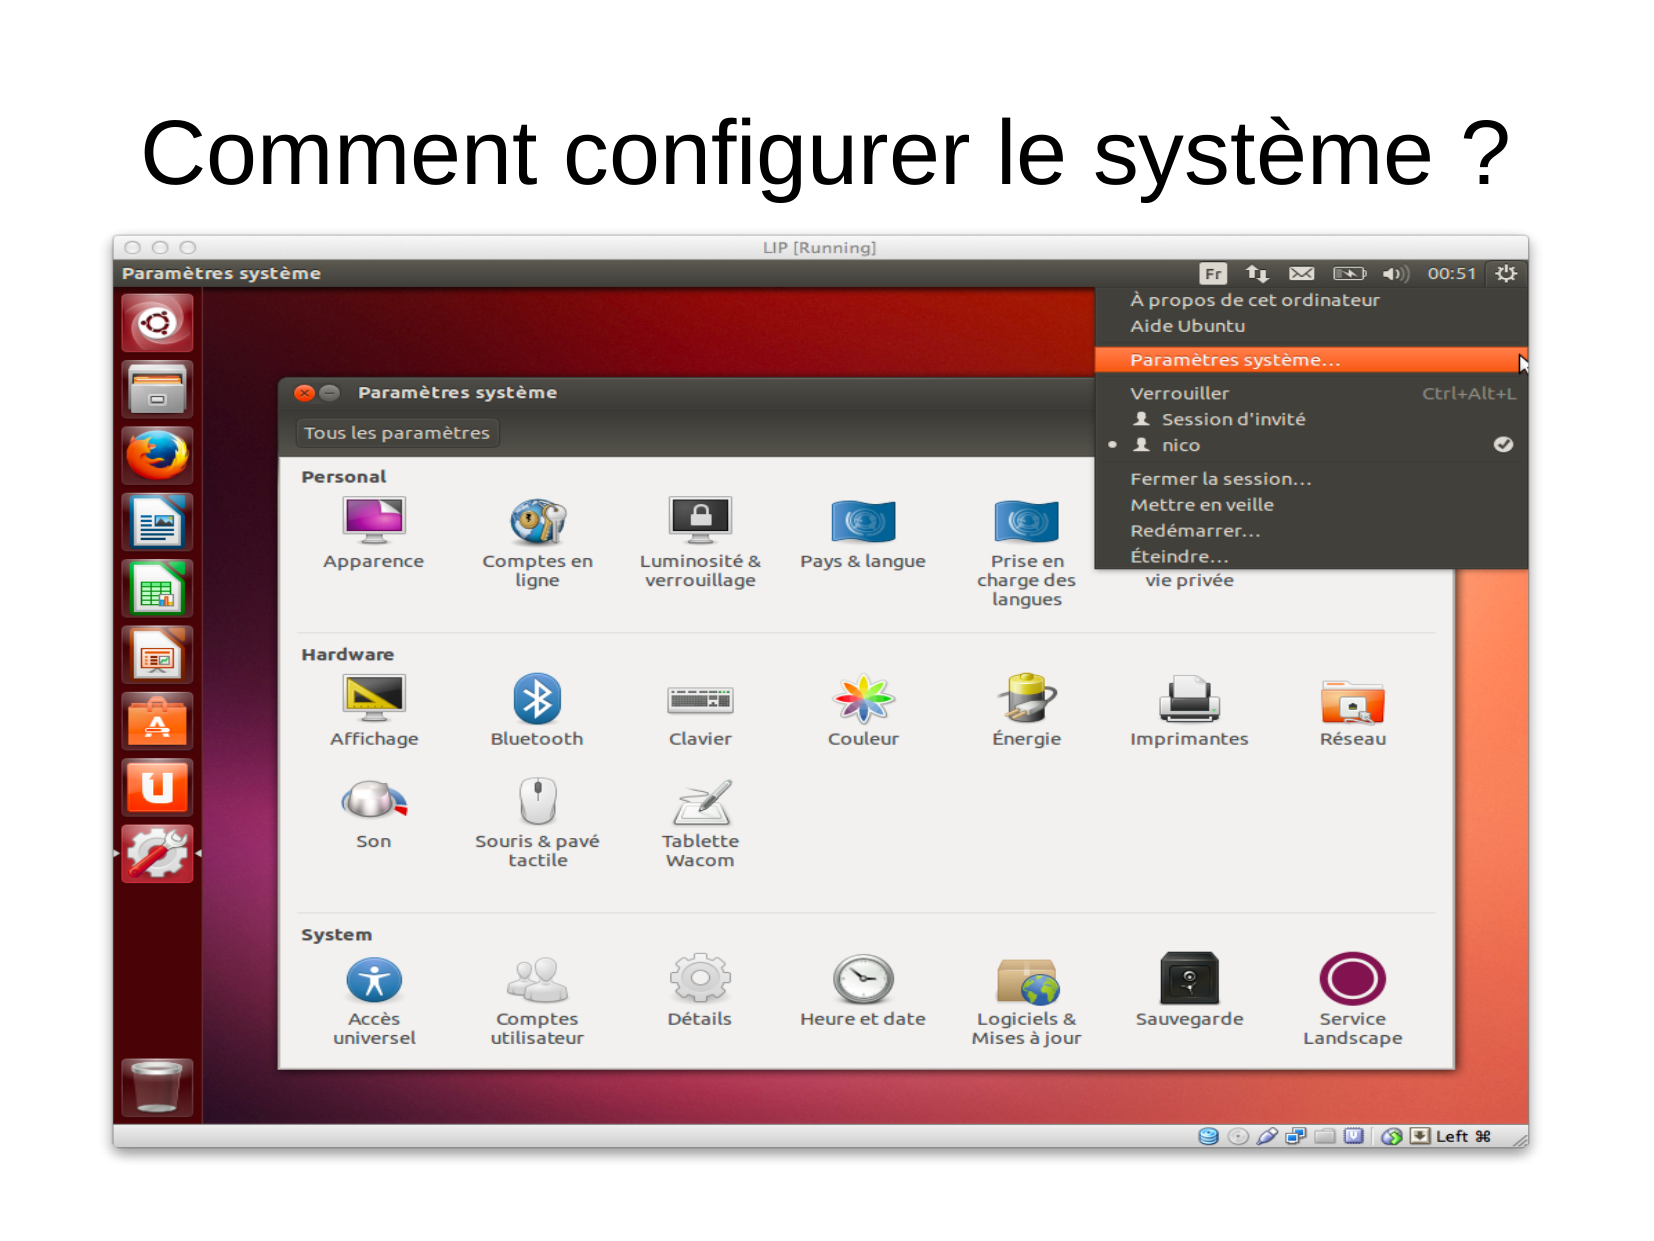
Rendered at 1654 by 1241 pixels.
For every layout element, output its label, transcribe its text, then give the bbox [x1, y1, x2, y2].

picture [94, 224, 1548, 1170]
title Comment configurer le système ? [82, 49, 1571, 257]
